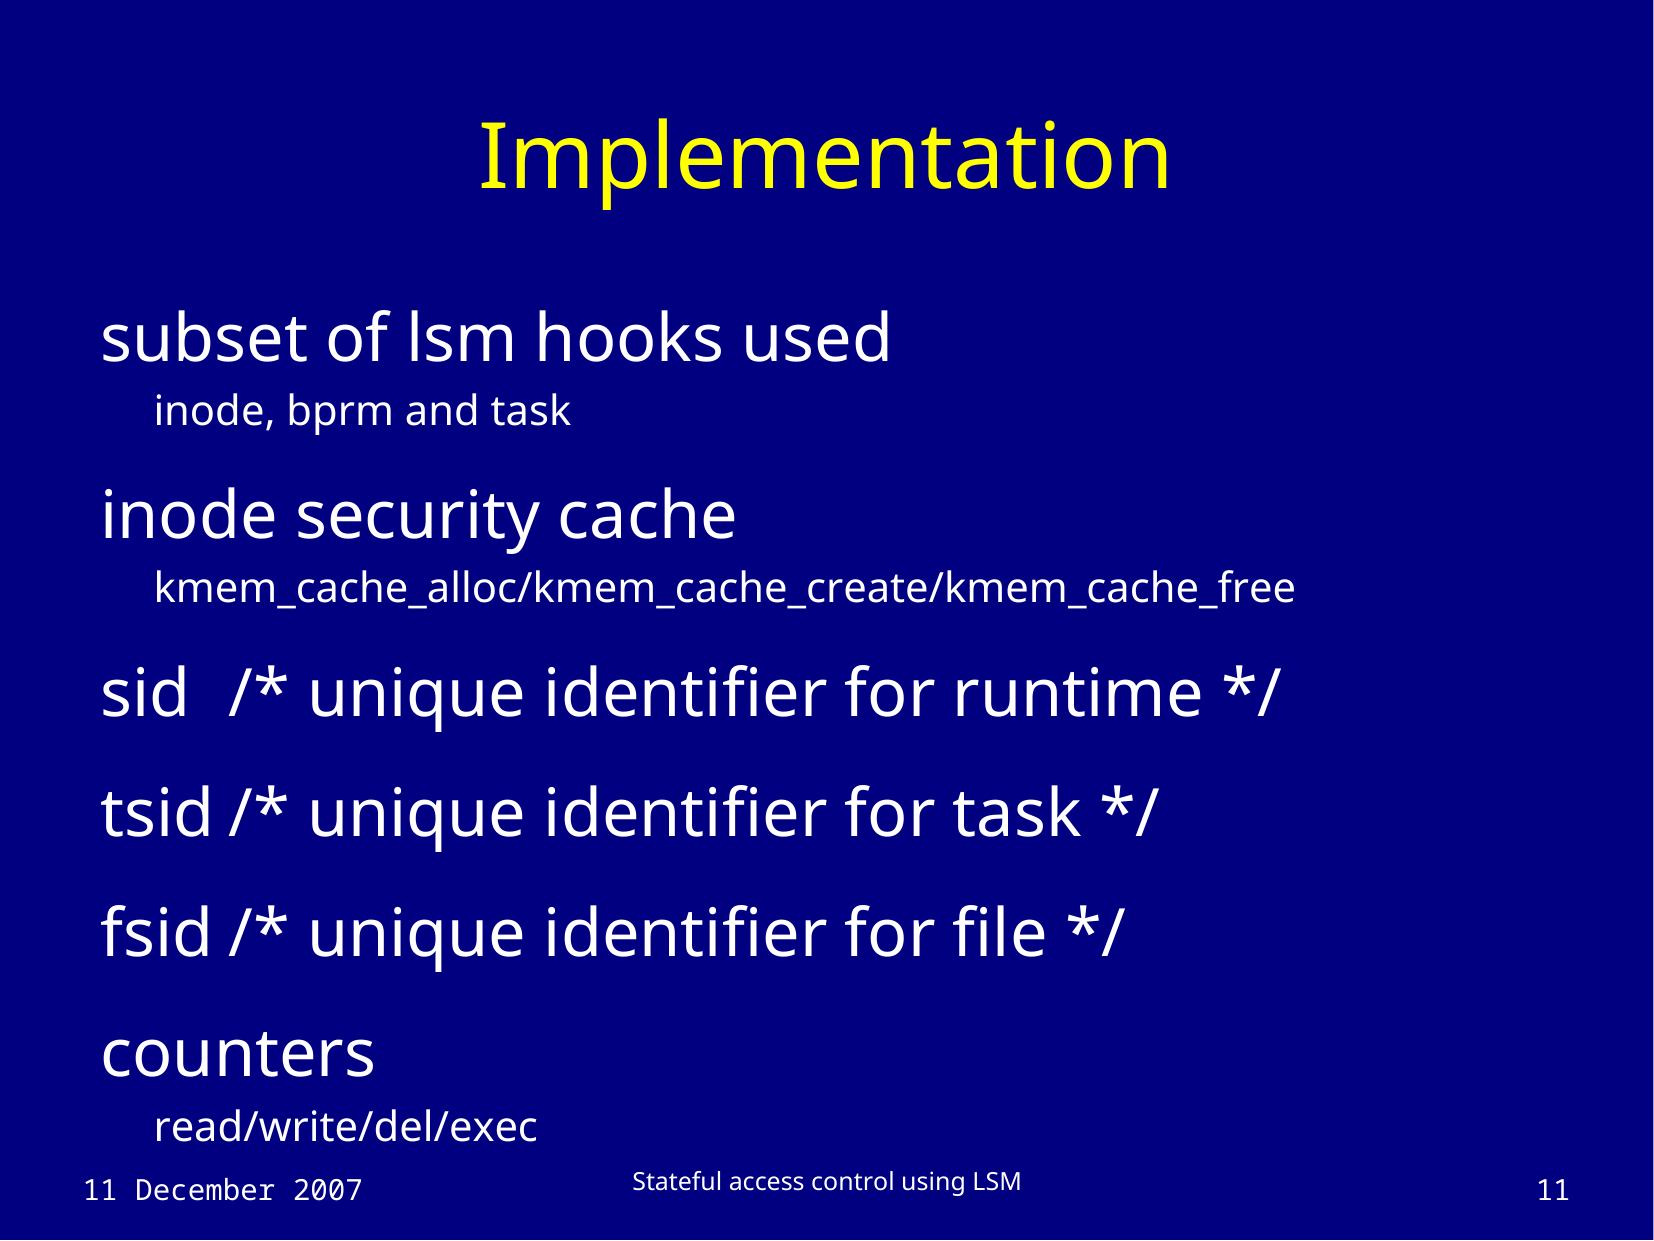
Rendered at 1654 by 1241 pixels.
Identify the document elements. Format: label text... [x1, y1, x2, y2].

list subset of lsm hooks used inode, bprm and task inode security cache kmem_cache_alloc/kmem_cache_create/kmem_cache_free sid /* unique identifier for runtime */ tsid /* unique identifier for task */ fsid /* unique identifier for file */ counters read/write/del/exec [82, 290, 1571, 1094]
title Implementation [82, 49, 1571, 257]
